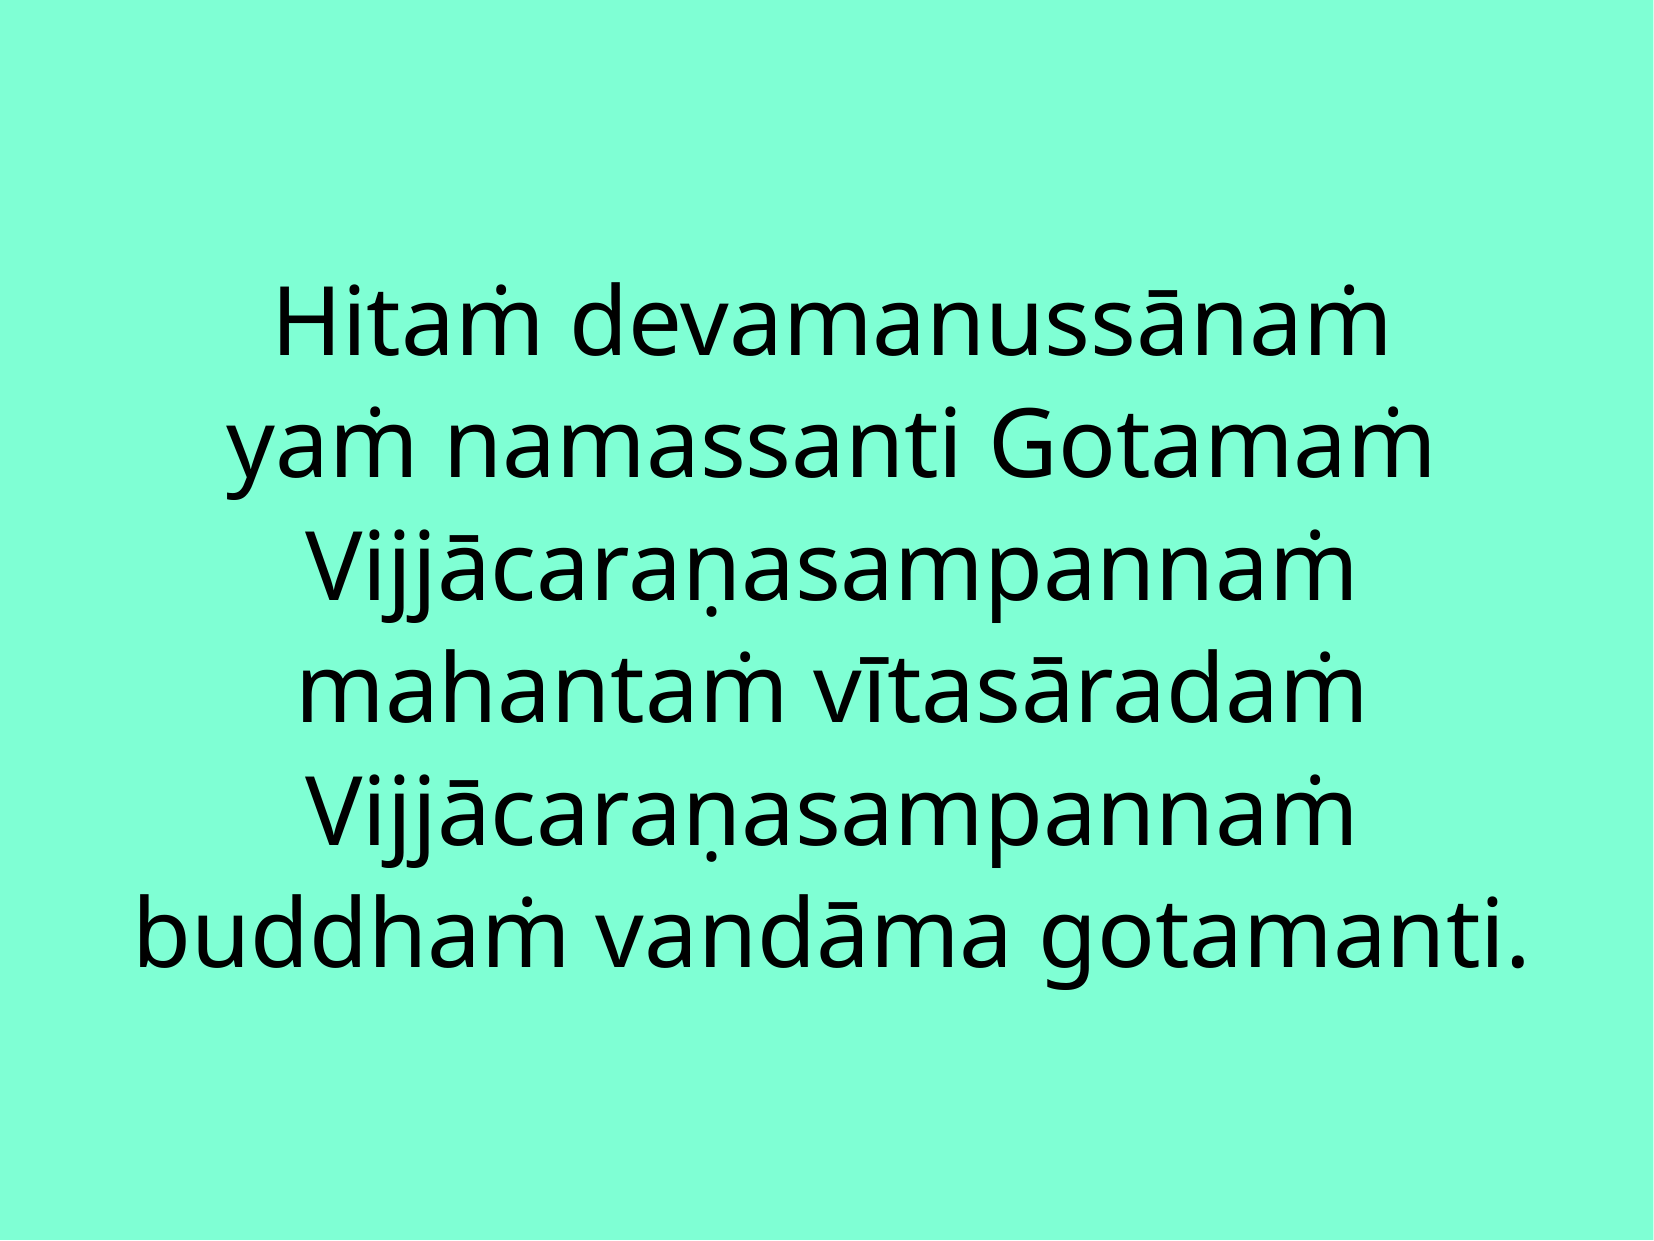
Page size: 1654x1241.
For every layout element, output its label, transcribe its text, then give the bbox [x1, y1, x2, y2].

subtitle Hitaṁ devamanussānaṁ yaṁ namassanti Gotamaṁ Vijjācaraṇasampannaṁ mahantaṁ vītasāradaṁ Vijjācaraṇasampannaṁ buddhaṁ vandāma gotamanti. [45, 1, 1618, 1241]
